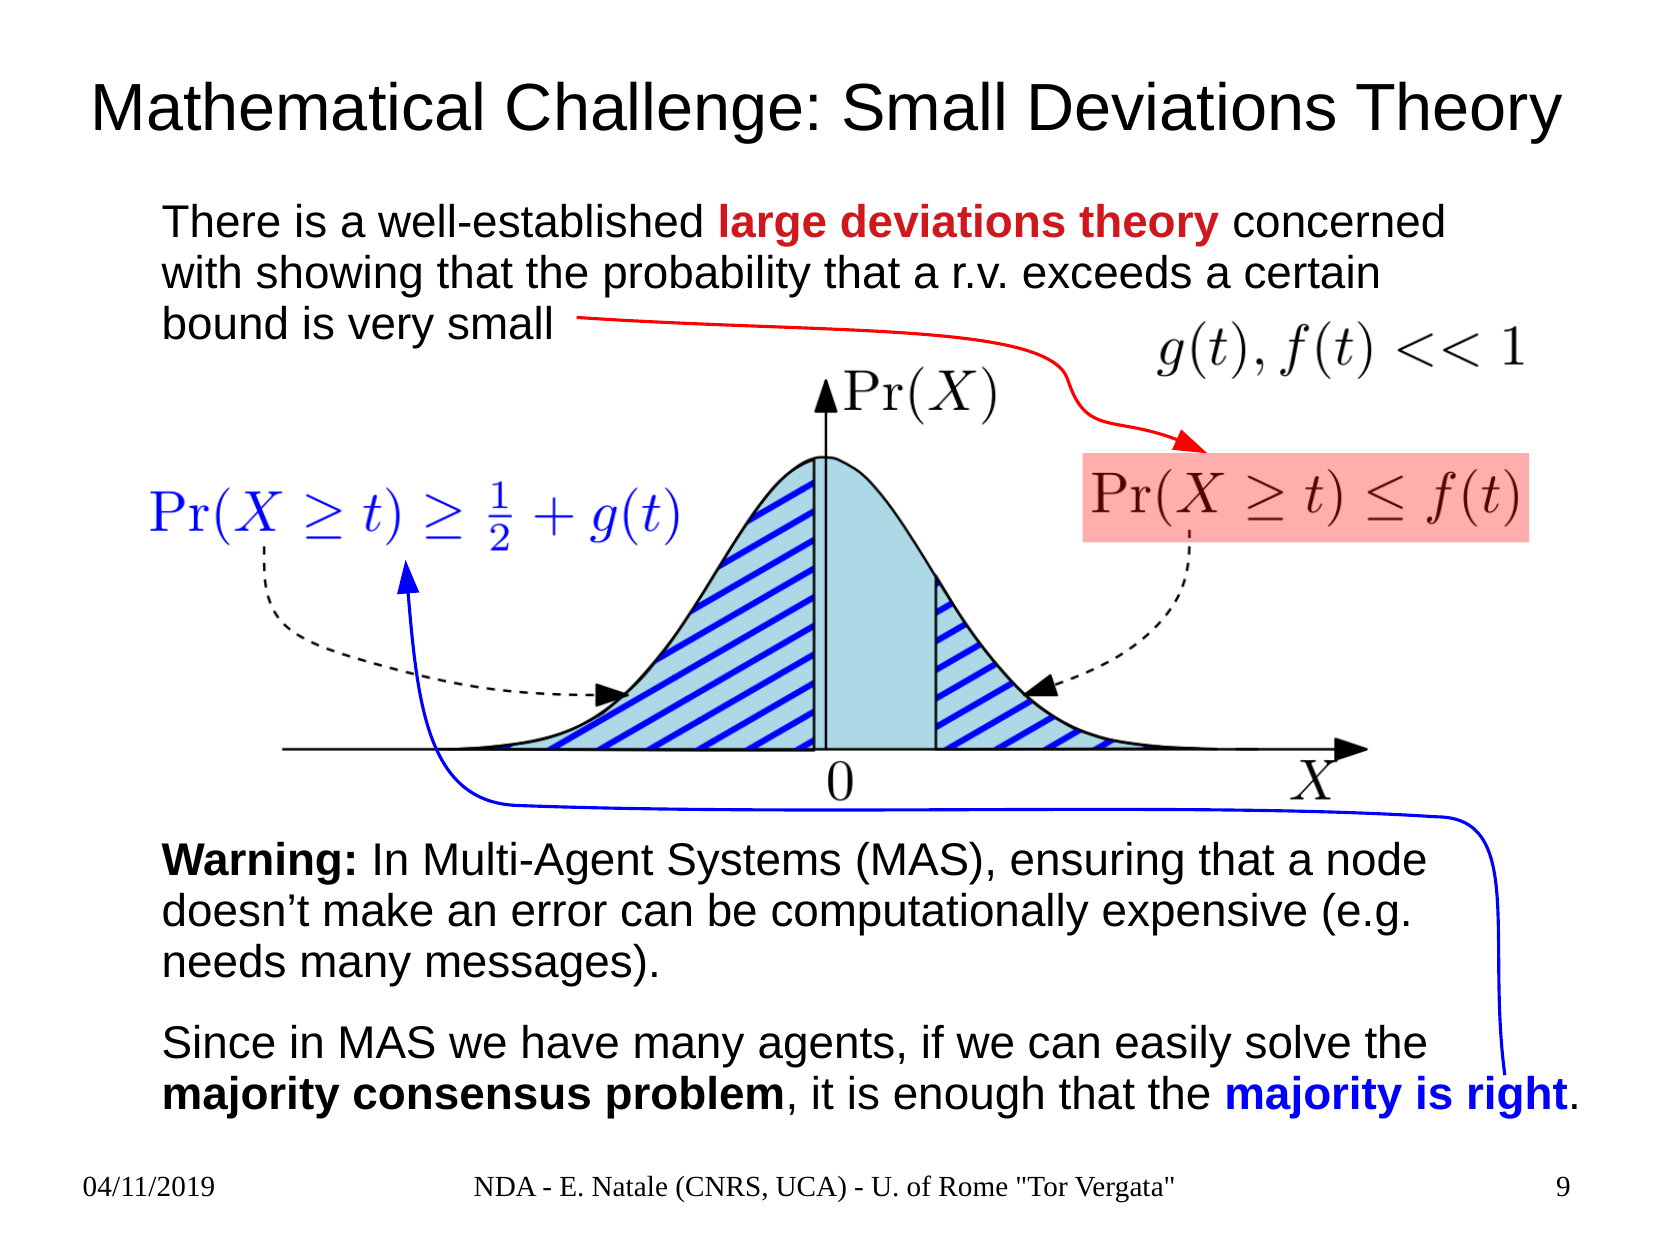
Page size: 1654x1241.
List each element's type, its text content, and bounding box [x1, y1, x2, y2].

text_box Warning: In Multi-Agent Systems (MAS), ensuring that a node doesn’t make an error can be computationally expensive (e.g. needs many messages). [1475, 826, 1509, 996]
text_box Warning: In Multi-Agent Systems (MAS), ensuring that a node doesn’t make an error can be computationally expensive (e.g. needs many messages). [146, 826, 1497, 996]
picture [132, 317, 1555, 817]
text_box [1082, 453, 1530, 543]
text_box There is a well-established large deviations theory concerned with showing that the probability that a r.v. exceeds a certain bound is very small [146, 188, 1509, 358]
title Mathematical Challenge: Small Deviations Theory [82, 49, 1571, 165]
text_box Since in MAS we have many agents, if we can easily solve the majority consensus problem, it is enough that the majority is right. [146, 1009, 1634, 1127]
